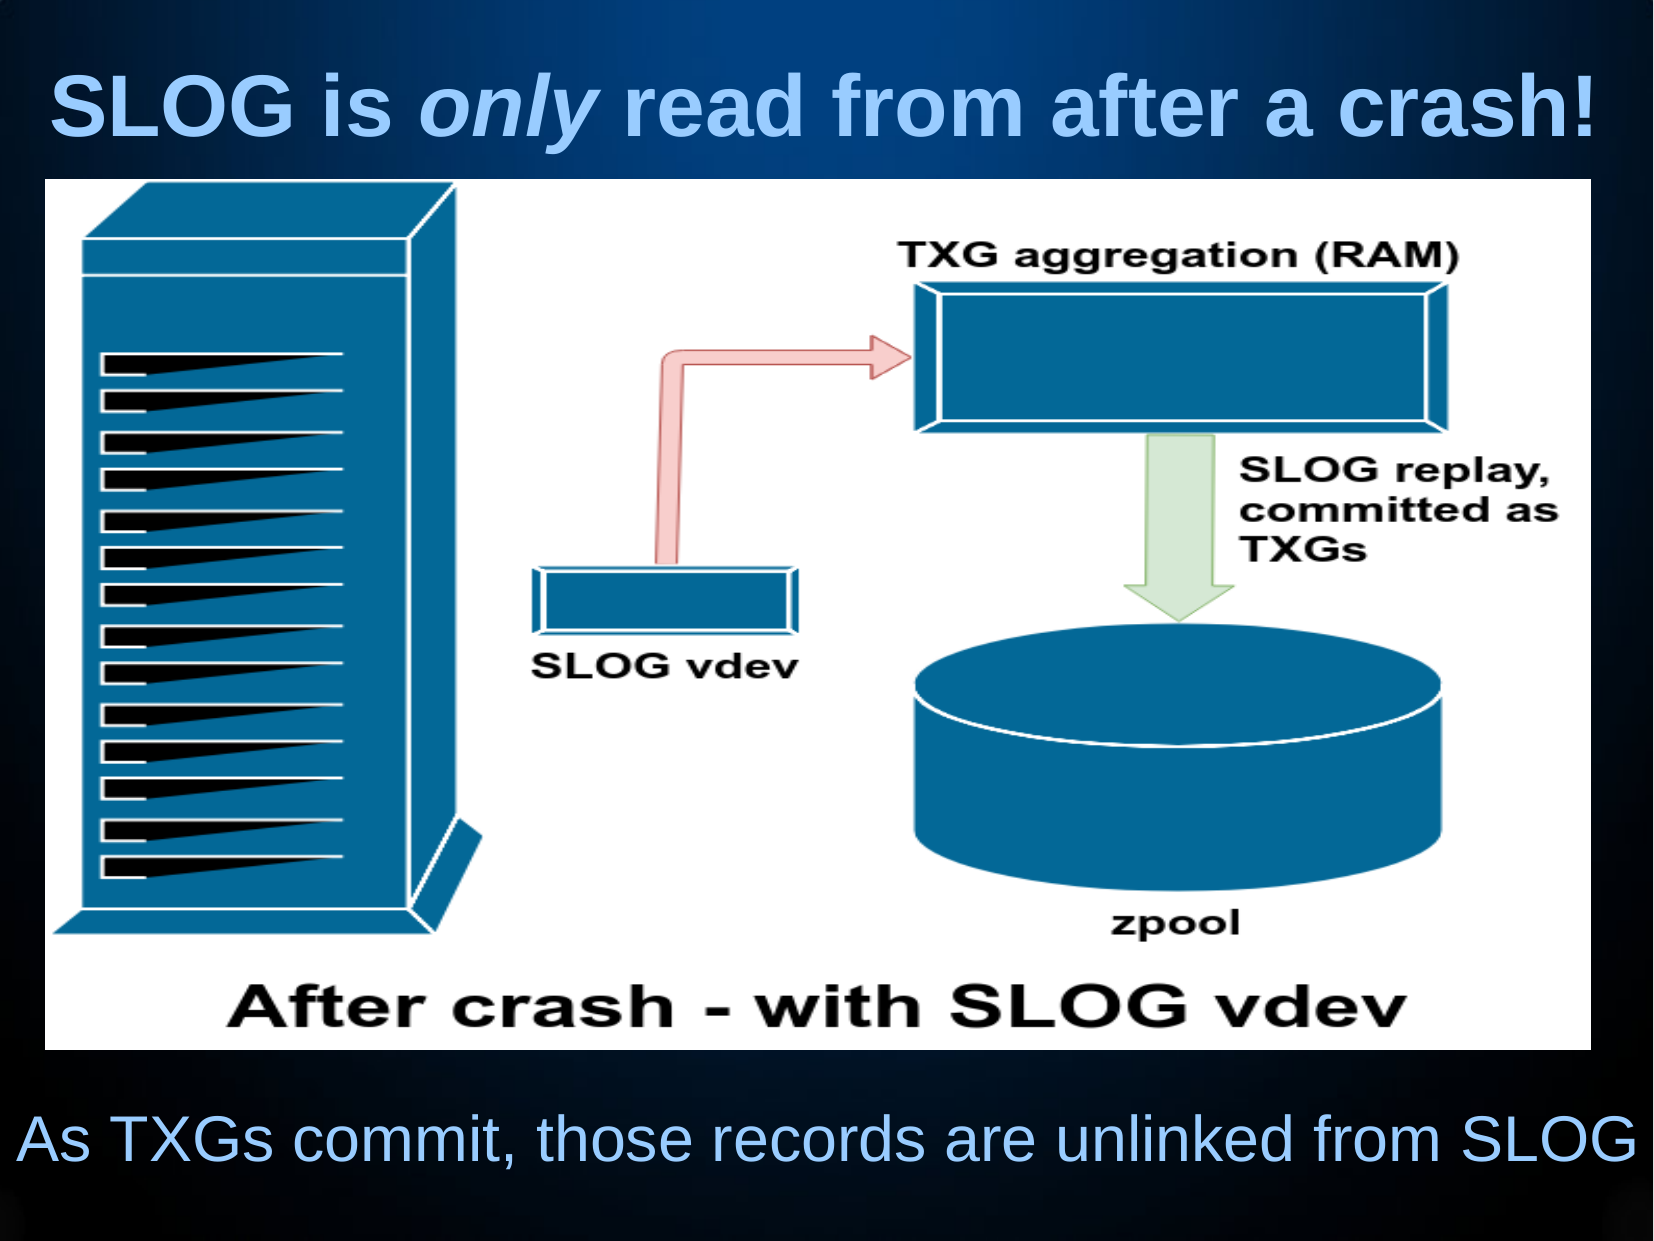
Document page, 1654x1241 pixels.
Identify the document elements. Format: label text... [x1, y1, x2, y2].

title SLOG is only read from after a crash! [0, 2, 1651, 211]
picture [0, 0, 1654, 1241]
title As TXGs commit, those records are unlinked from SLOG [3, 1035, 1653, 1241]
